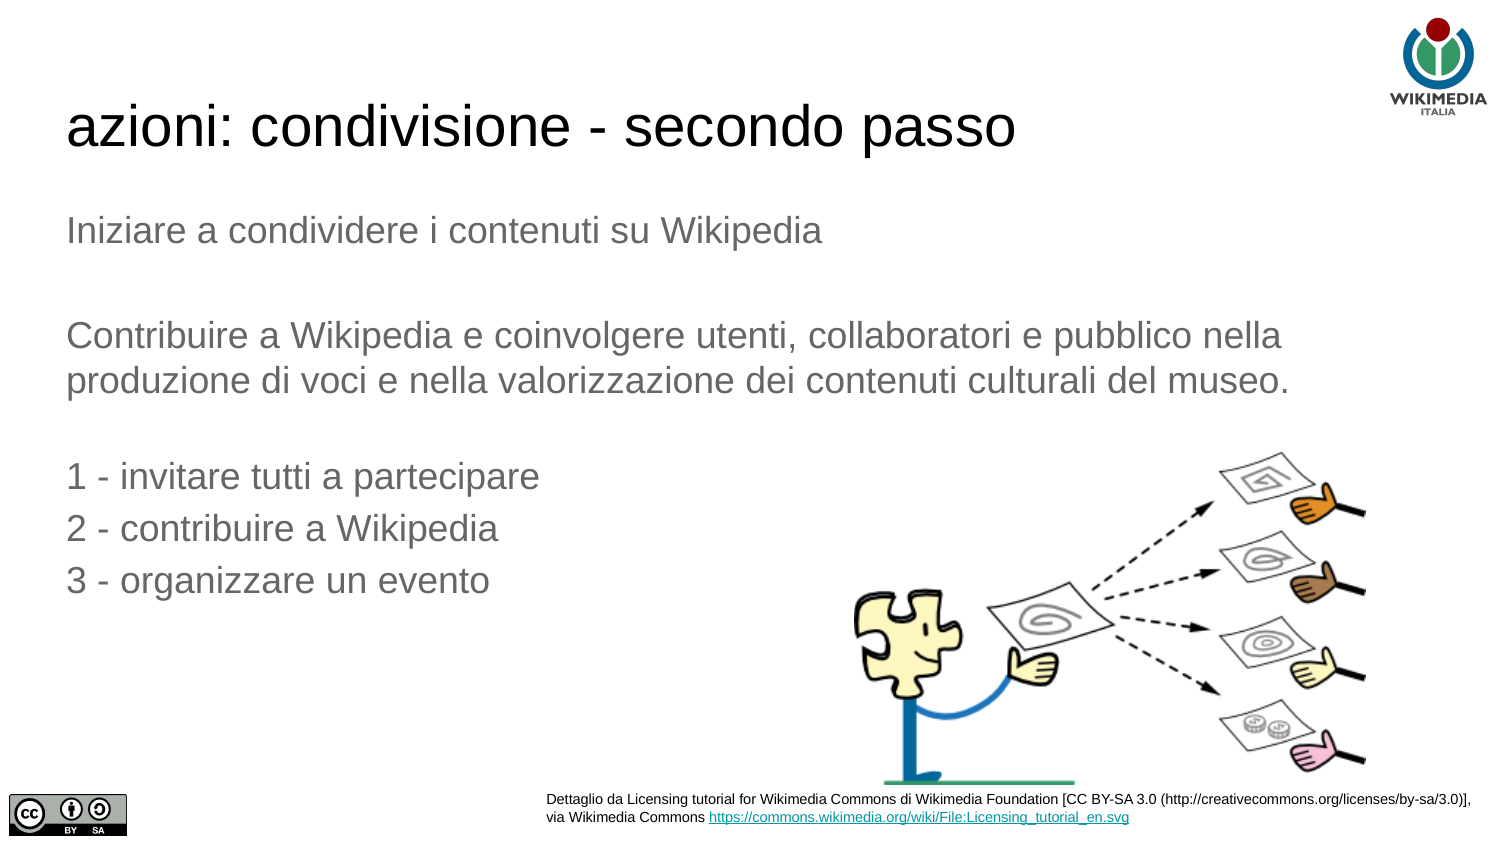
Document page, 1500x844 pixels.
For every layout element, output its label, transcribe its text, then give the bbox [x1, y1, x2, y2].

picture [1389, 17, 1488, 116]
picture [9, 794, 127, 836]
title azioni: condivisione - secondo passo [51, 72, 1449, 167]
text_box Dettaglio da Licensing tutorial for Wikimedia Commons di Wikimedia Foundation [CC BY-SA 3.0 (http://creativecommons.org/licenses/by-sa/3.0)], via Wikimedia Commons https://commons.wikimedia.org/wiki/File:Licensing_tutorial_en.svg [531, 775, 1500, 833]
list Iniziare a condividere i contenuti su Wikipedia Contribuire a Wikipedia e coinvolgere utenti, collaboratori e pubblico nella produzione di voci e nella valorizzazione dei contenuti culturali del museo. 1 - invitare tutti a partecipare 2 - contribuire a Wikipedia 3 - organizzare un evento [51, 184, 1449, 750]
picture [854, 452, 1366, 775]
